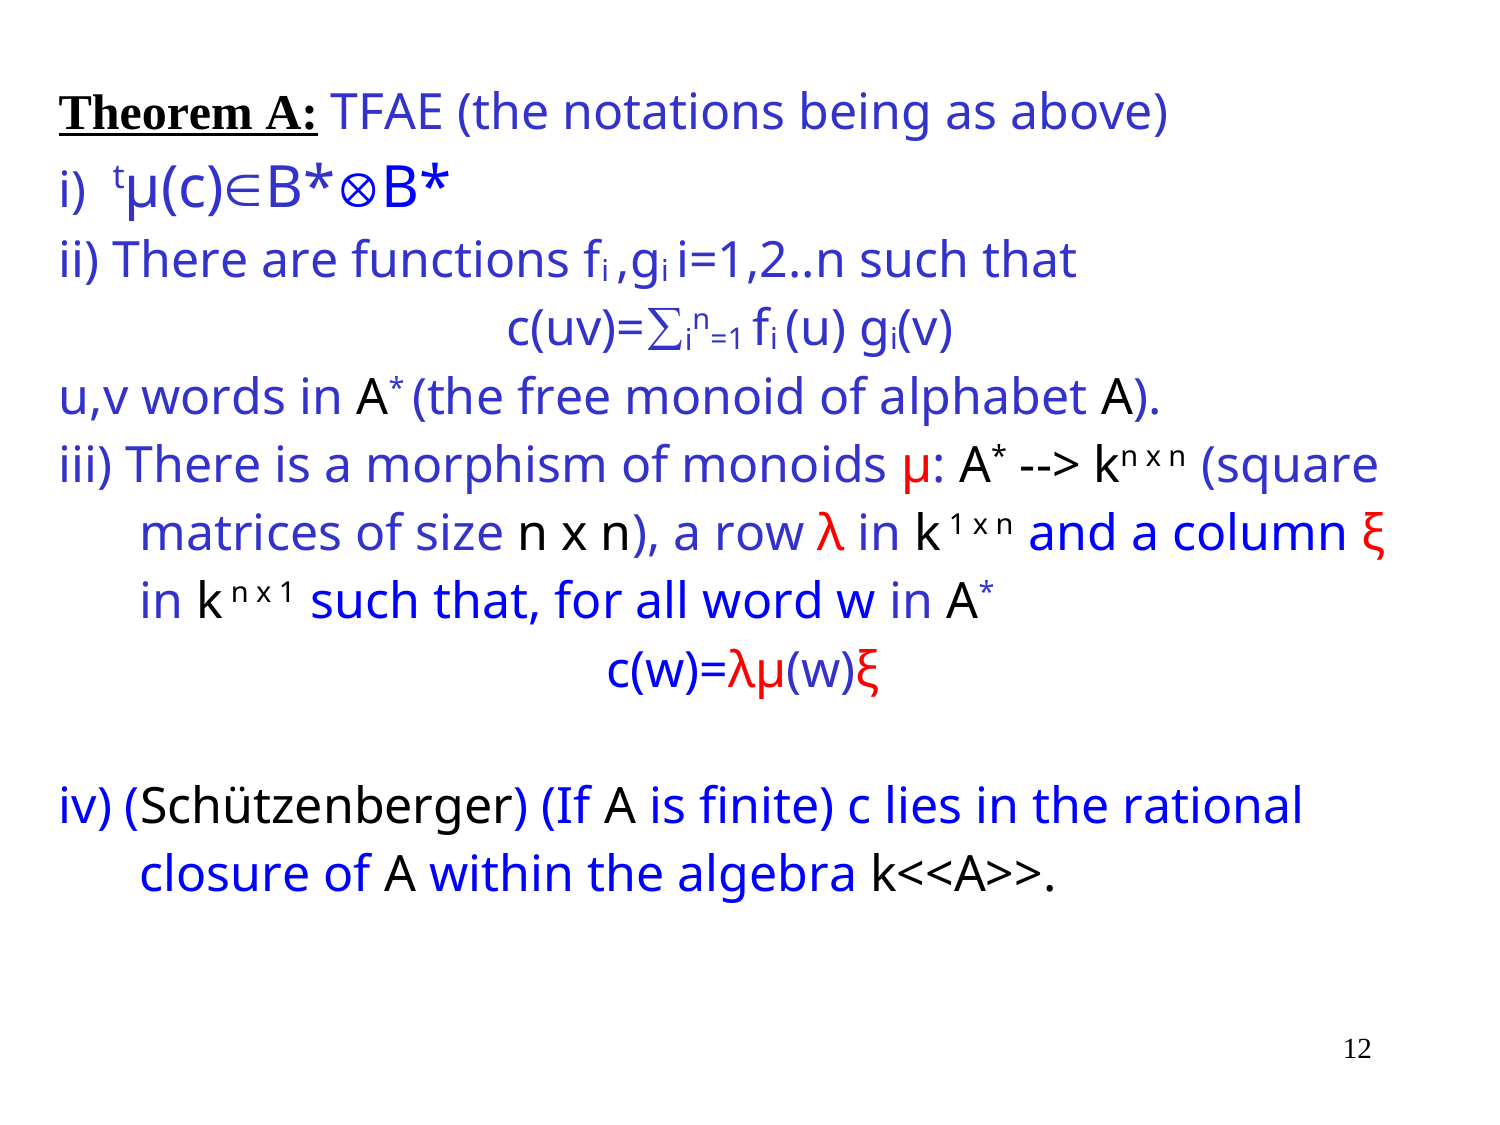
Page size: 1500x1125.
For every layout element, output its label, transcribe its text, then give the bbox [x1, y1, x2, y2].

text_box Theorem A: TFAE (the notations being as above) i) tμ(c)B*B* ii) There are functions fi ,gi i=1,2..n such that c(uv)=∑in=1 fi (u) gi(v) u,v words in A* (the free monoid of alphabet A). iii) There is a morphism of monoids μ: A* --> kn x n (square matrices of size n x n), a row λ in k 1 x n and a column ξ in k n x 1 such that, for all word w in A* c(w)=λμ(w)ξ iv) (Schützenberger) (If A is finite) c lies in the rational closure of A within the algebra k<<A>>. [43, 69, 1455, 972]
